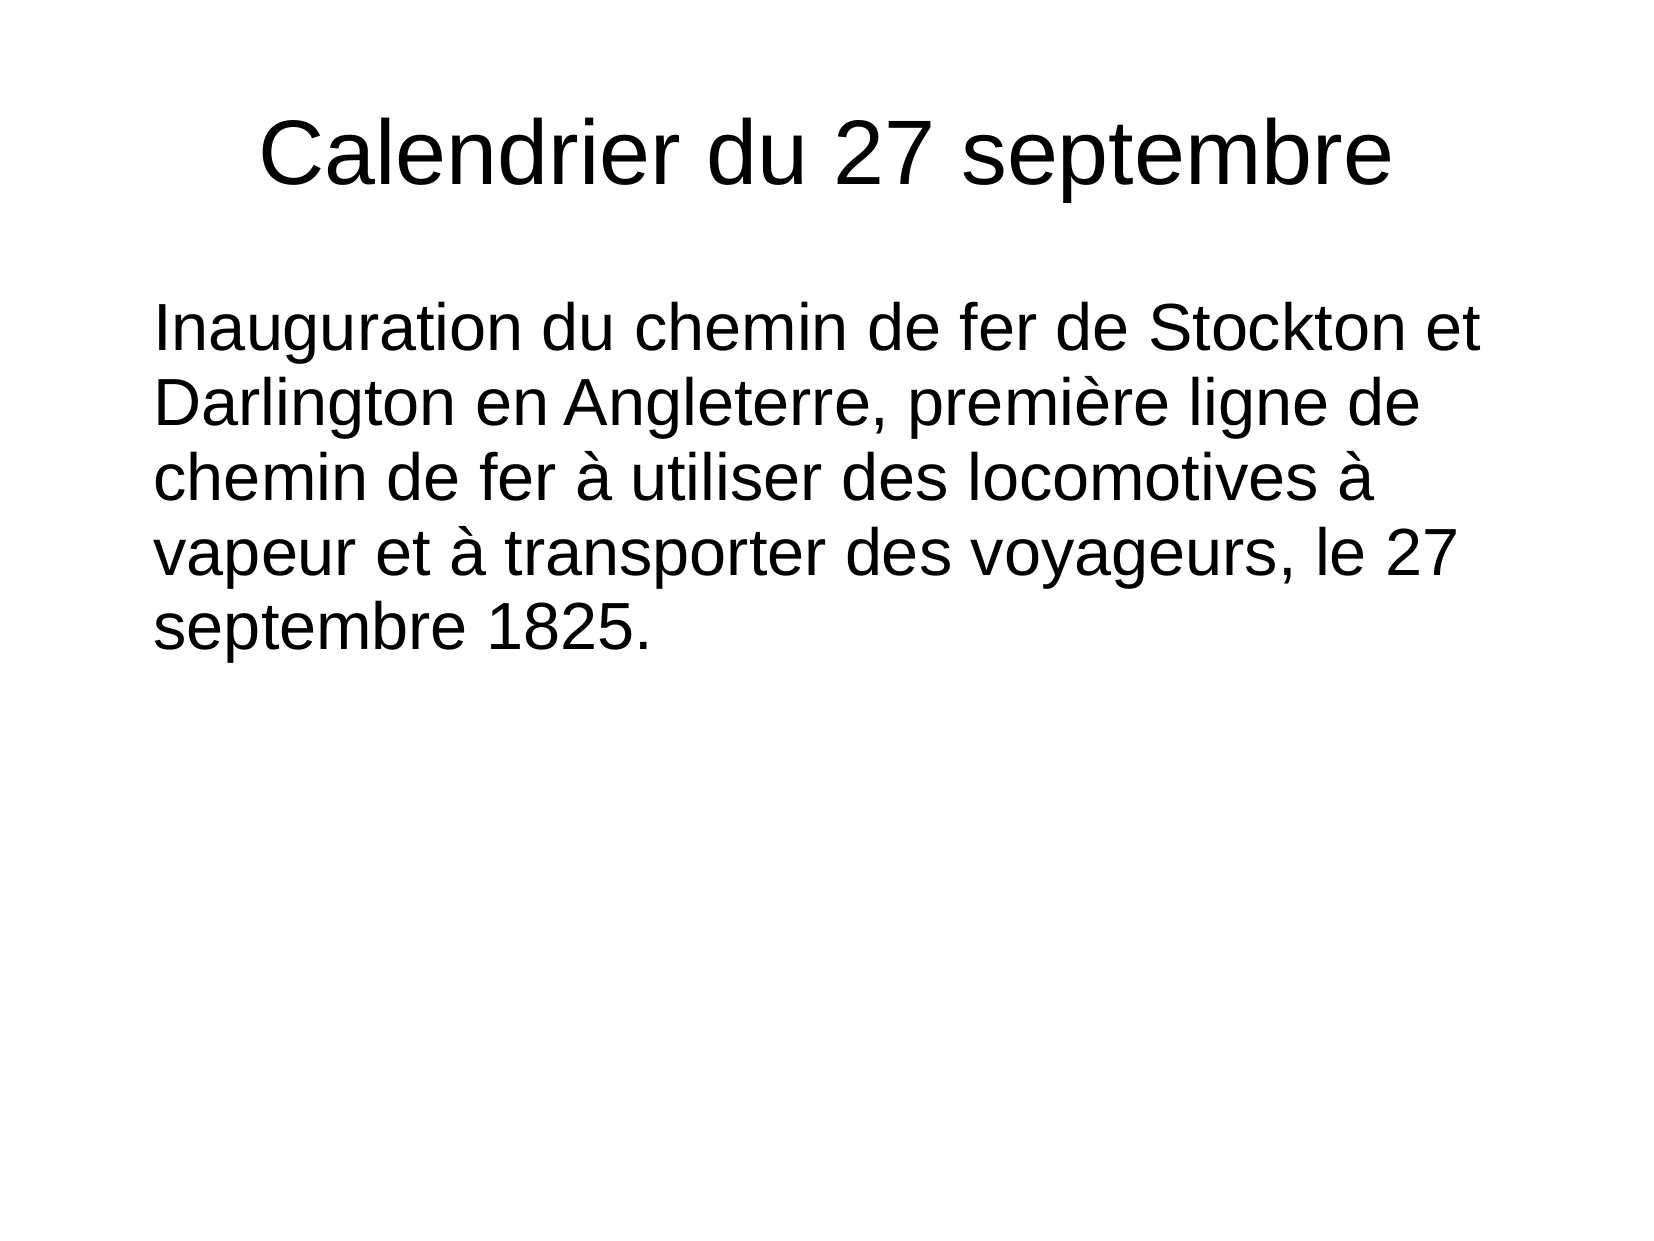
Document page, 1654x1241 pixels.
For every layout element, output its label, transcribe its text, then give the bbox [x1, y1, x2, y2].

title Calendrier du 27 septembre [82, 49, 1571, 257]
list Inauguration du chemin de fer de Stockton et Darlington en Angleterre, première ligne de chemin de fer à utiliser des locomotives à vapeur et à transporter des voyageurs, le 27 septembre 1825. [82, 290, 1571, 749]
